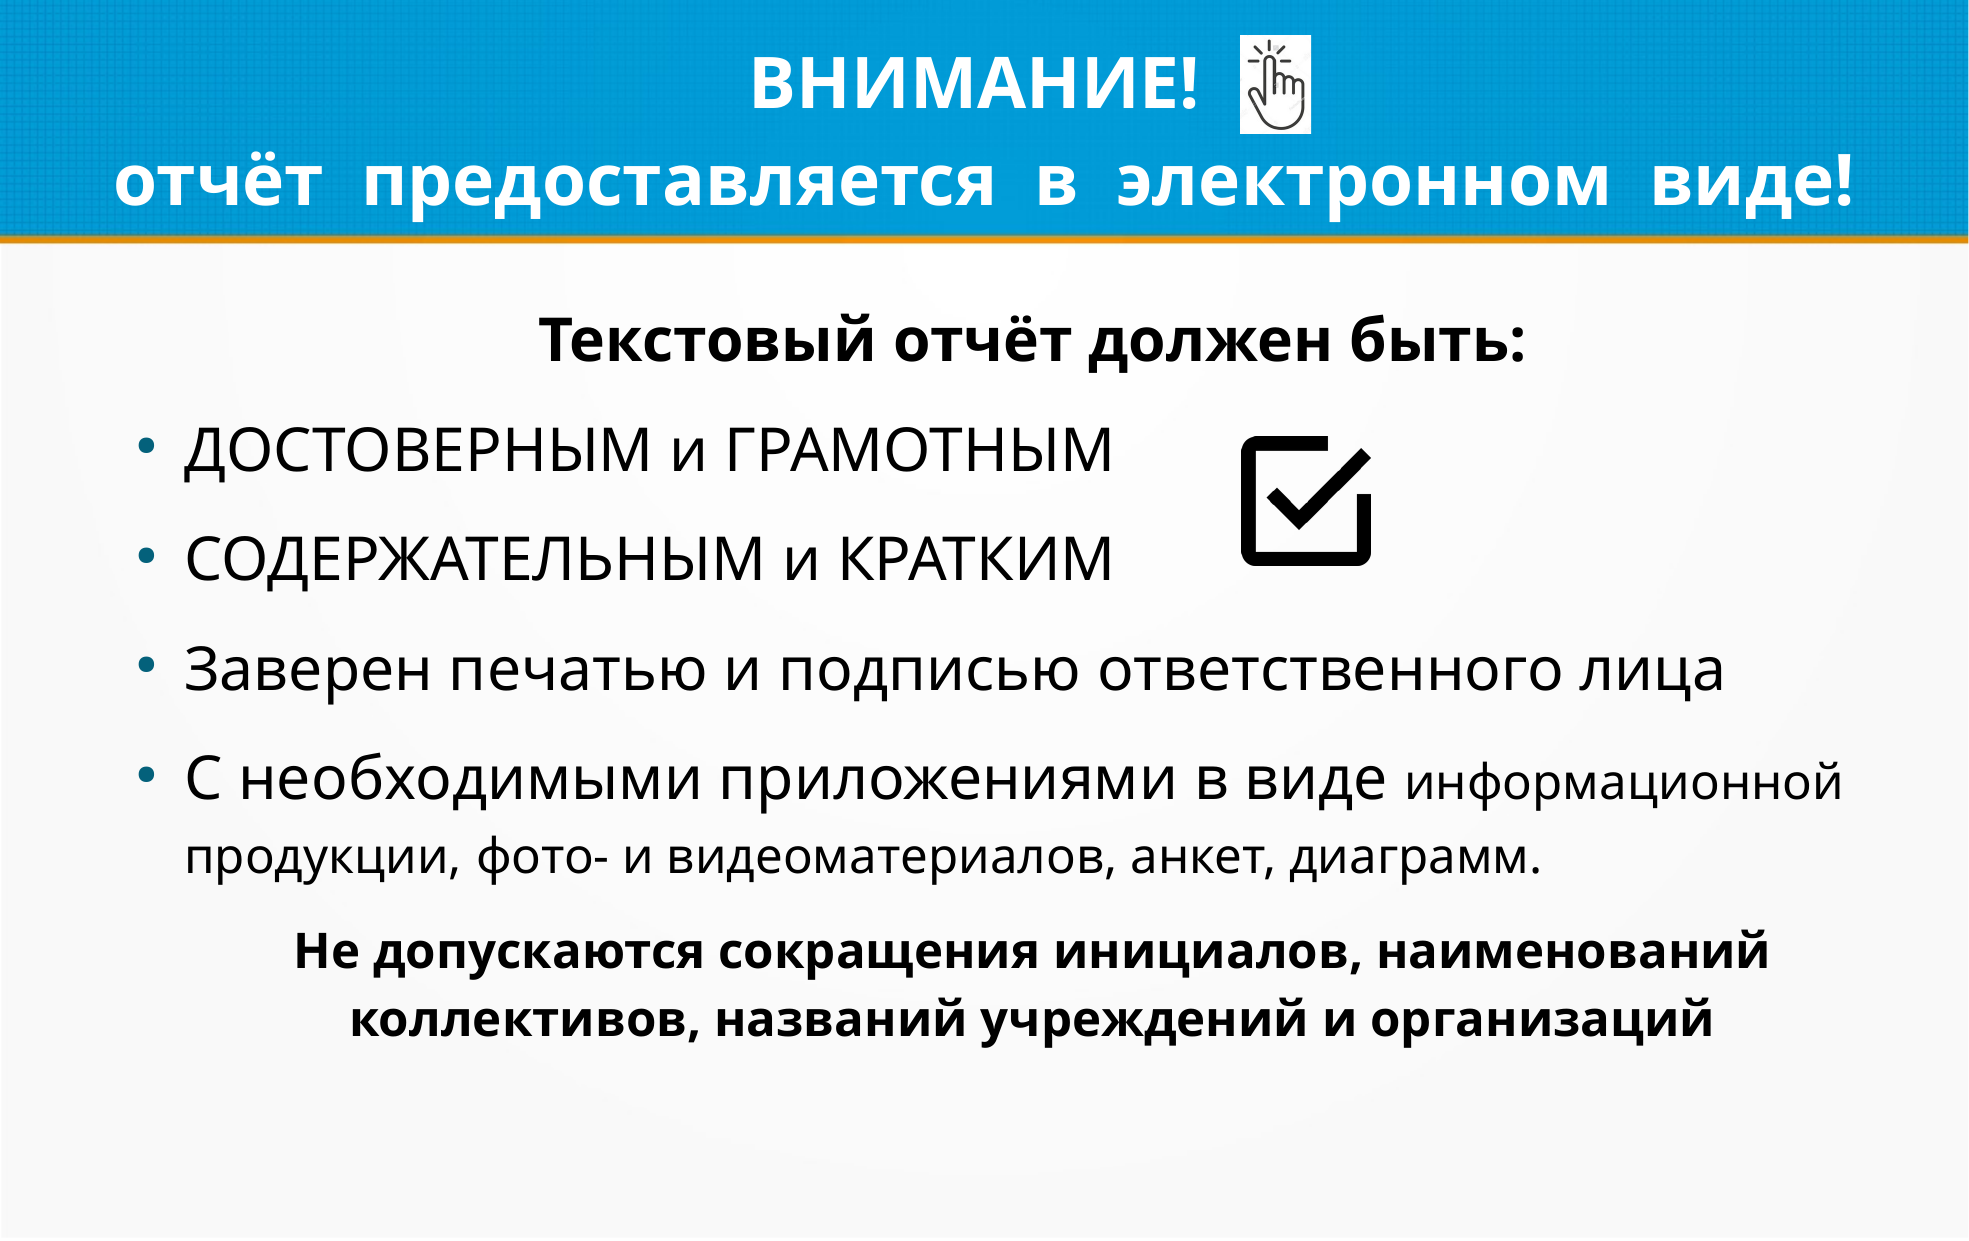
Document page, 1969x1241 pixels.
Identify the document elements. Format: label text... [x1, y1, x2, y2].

title ВНИМАНИЕ! отчёт предоставляется в электронном виде! [98, 19, 1870, 227]
picture [0, 233, 1969, 1241]
picture [1241, 36, 1311, 133]
list Текстовый отчёт должен быть: ДОСТОВЕРНЫМ и ГРАМОТНЫМ СОДЕРЖАТЕЛЬНЫМ и КРАТКИМ Заверен печатью и подписью ответственного лица С необходимыми приложениями в виде информационной продукции, фото- и видеоматериалов, анкет, диаграмм. Не допускаются сокращения инициалов, наименований коллективов, названий учреждений и организаций [119, 296, 1882, 1062]
